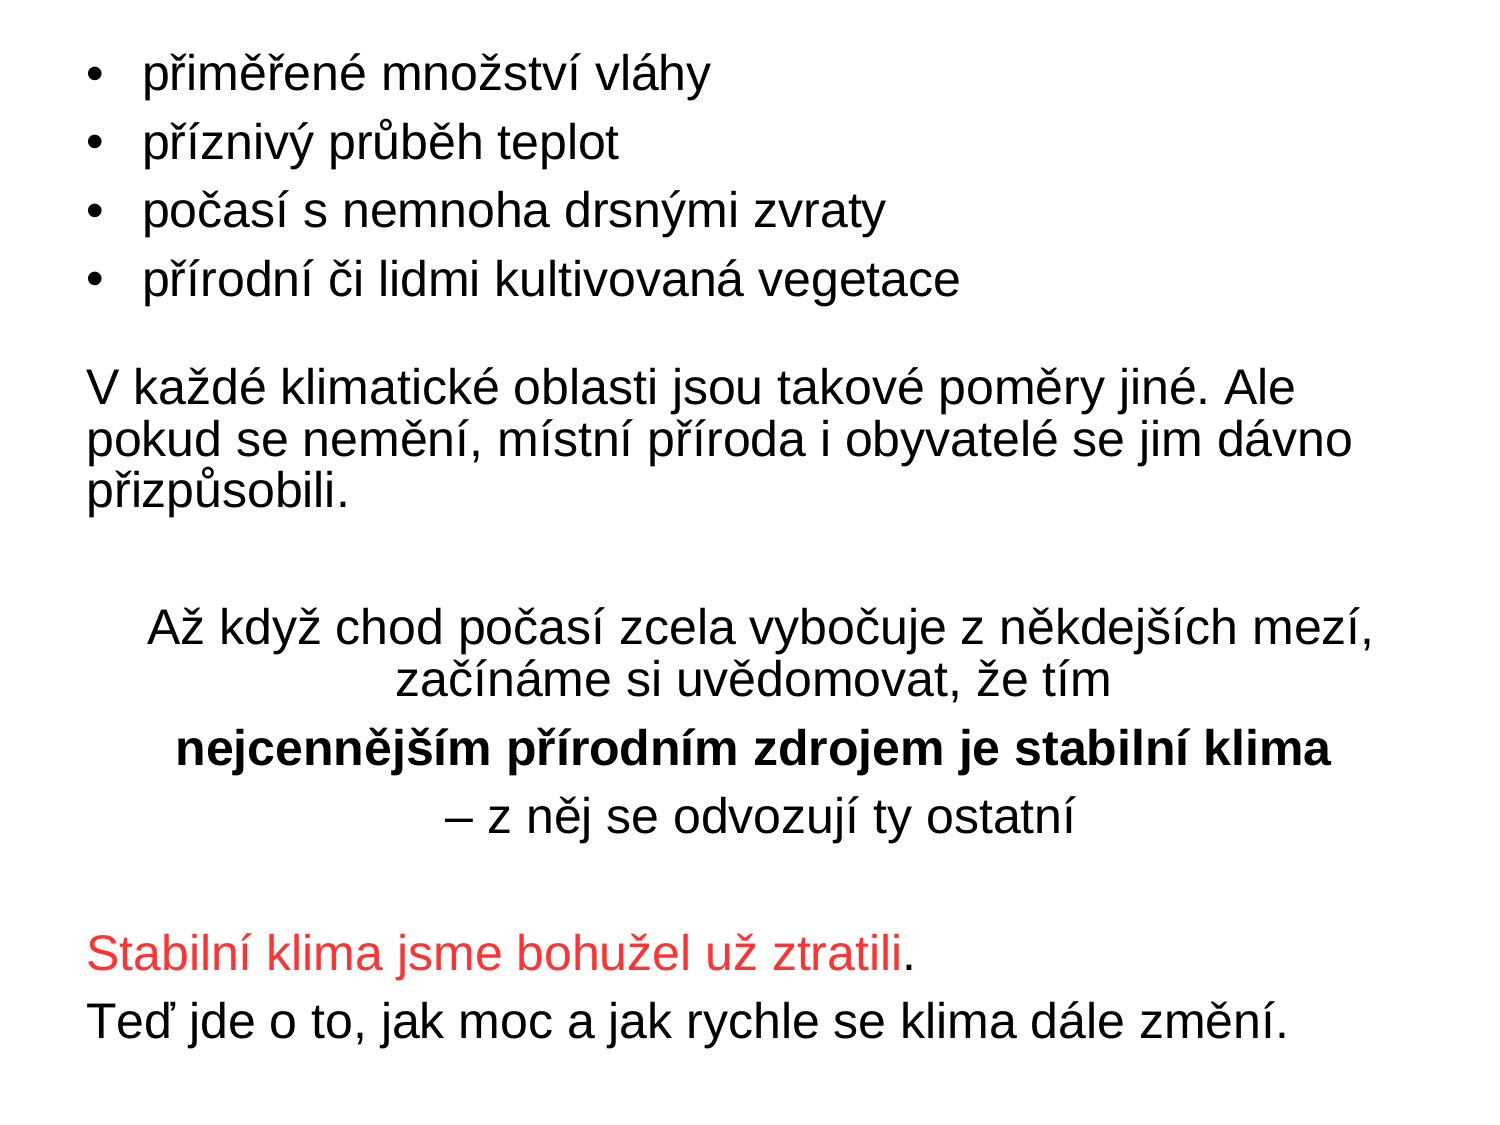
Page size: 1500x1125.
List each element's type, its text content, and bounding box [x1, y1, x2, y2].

list přiměřené množství vláhy příznivý průběh teplot počasí s nemnoha drsnými zvraty přírodní či lidmi kultivovaná vegetace V každé klimatické oblasti jsou takové poměry jiné. Ale pokud se nemění, místní příroda i obyvatelé se jim dávno přizpůsobili. Až když chod počasí zcela vybočuje z někdejších mezí, začínáme si uvědomovat, že tím nejcennějším přírodním zdrojem je stabilní klima – z něj se odvozují ty ostatní Stabilní klima jsme bohužel už ztratili. Teď jde o to, jak moc a jak rychle se klima dále změní. [86, 49, 1437, 1055]
title [75, 21, 1425, 257]
